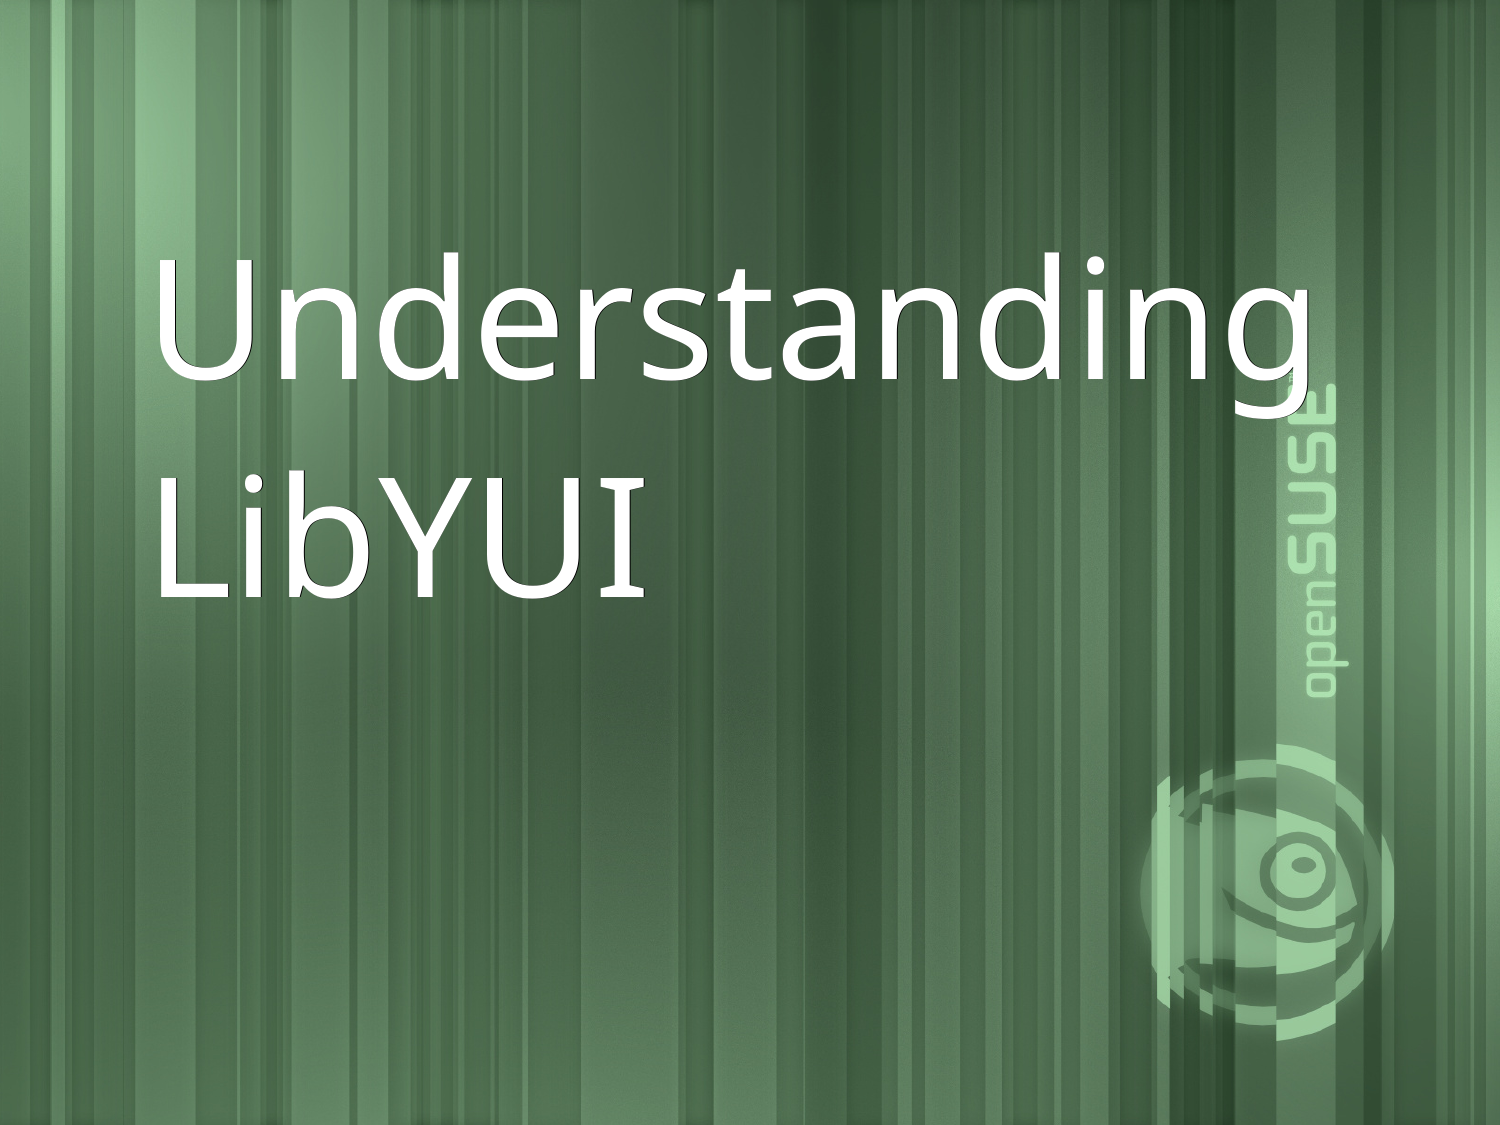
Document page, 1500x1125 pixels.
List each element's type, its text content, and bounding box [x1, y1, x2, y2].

title Understanding LibYUI [145, 194, 1358, 651]
picture [0, 0, 1500, 1125]
